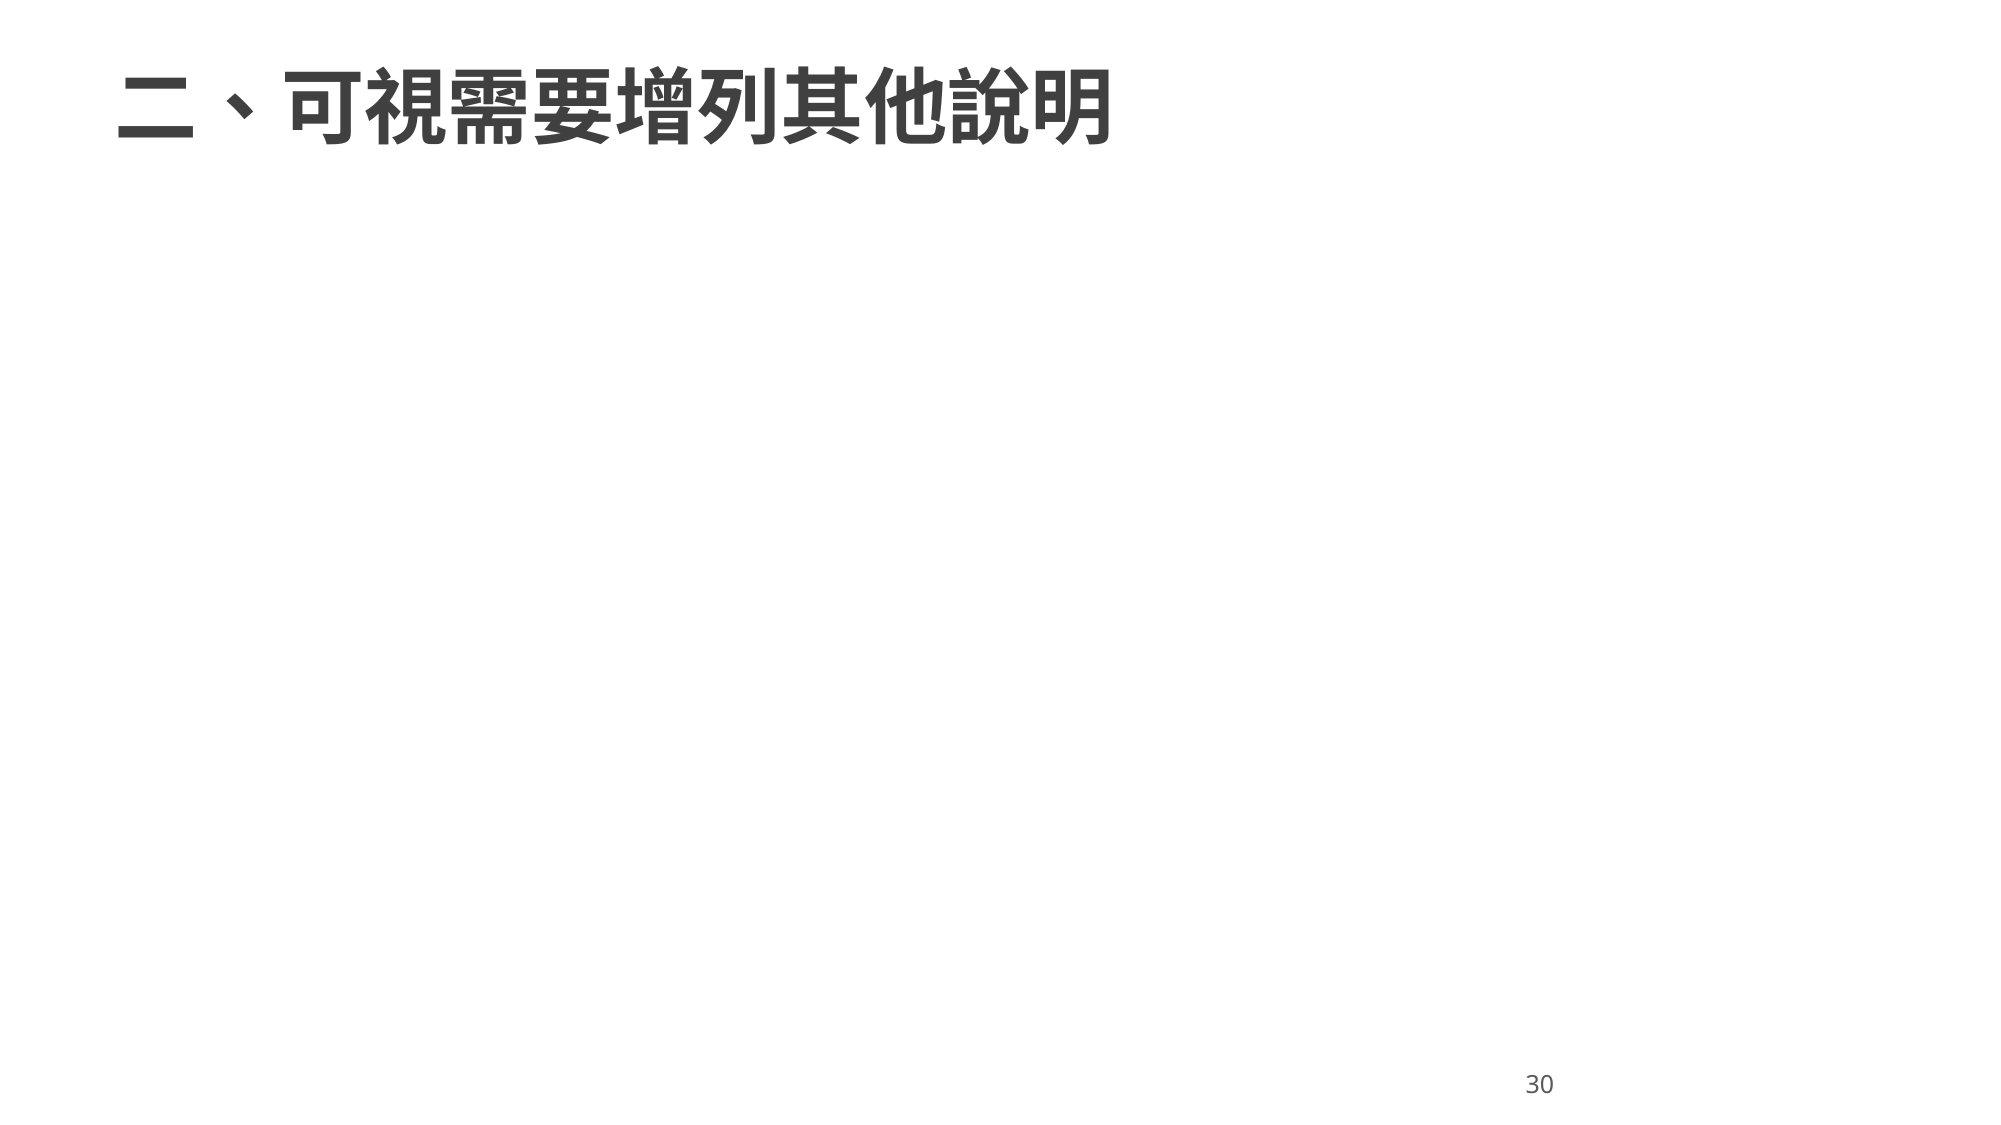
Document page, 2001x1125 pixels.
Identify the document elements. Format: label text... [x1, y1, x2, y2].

text_box 30 [1510, 1061, 1961, 1097]
title 二、可視需要增列其他說明 [99, 56, 1900, 166]
